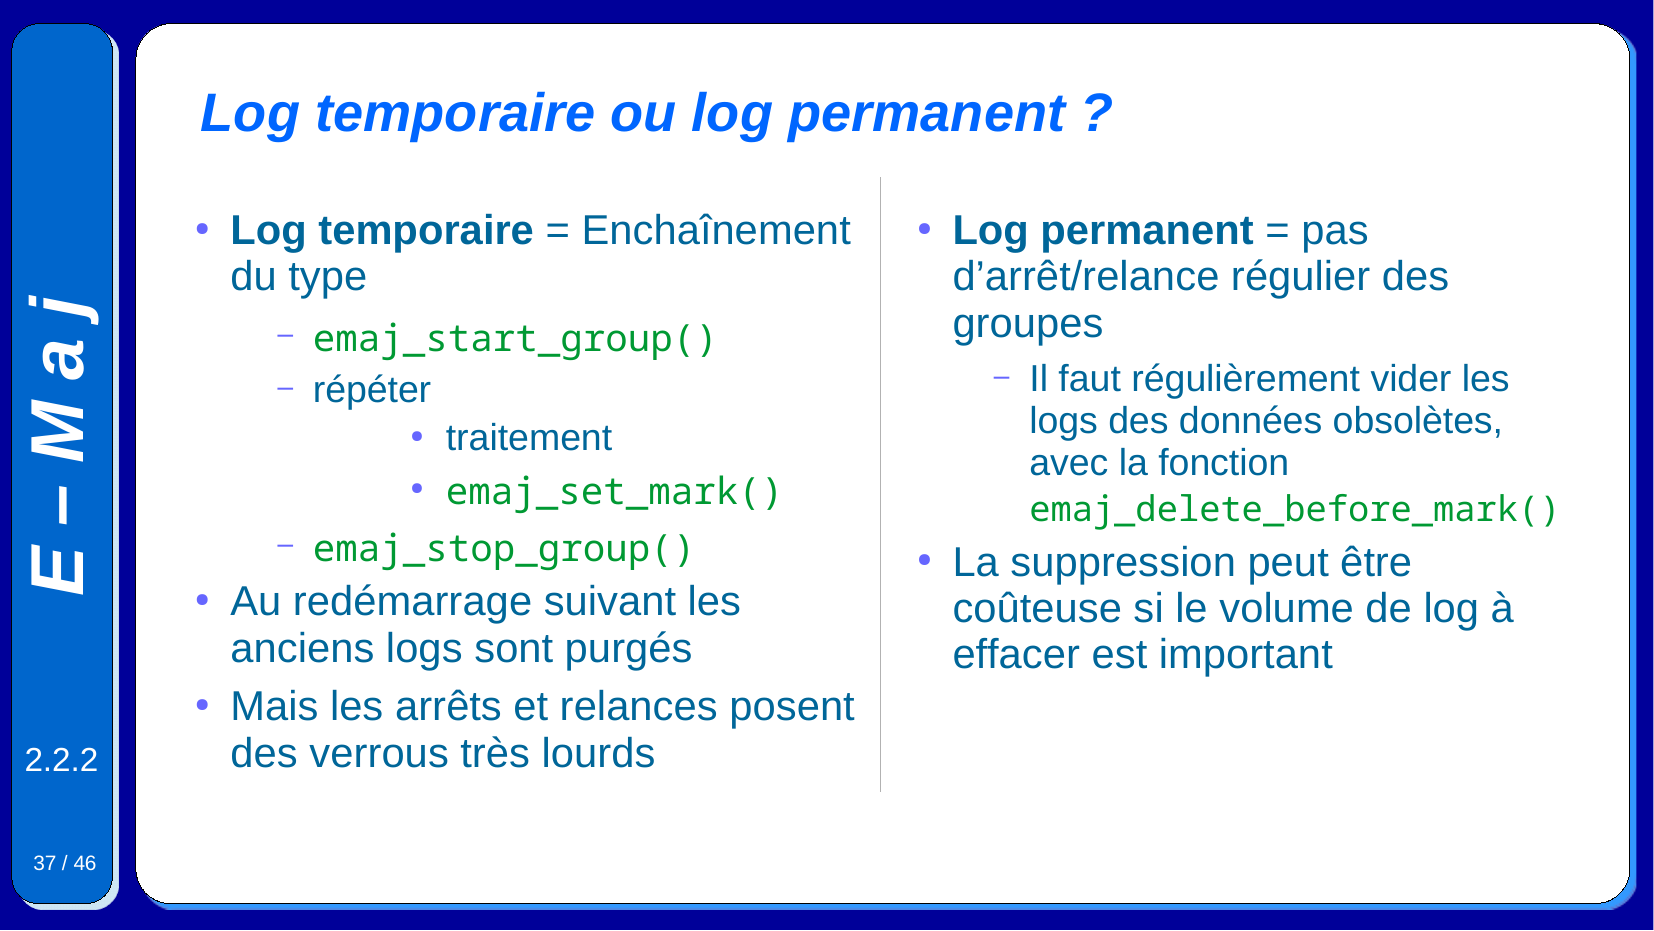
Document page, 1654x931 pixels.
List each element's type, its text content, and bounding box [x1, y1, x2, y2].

list Log temporaire = Enchaînement du type emaj_start_group() répéter traitement emaj_set_mark() emaj_stop_group() Au redémarrage suivant les anciens logs sont purgés Mais les arrêts et relances posent des verrous très lourds [177, 206, 865, 827]
list Log permanent = pas d’arrêt/relance régulier des groupes Il faut régulièrement vider les logs des données obsolètes, avec la fonction emaj_delete_before_mark() La suppression peut être coûteuse si le volume de log à effacer est important [899, 206, 1588, 827]
title Log temporaire ou log permanent ? [200, 34, 1575, 191]
